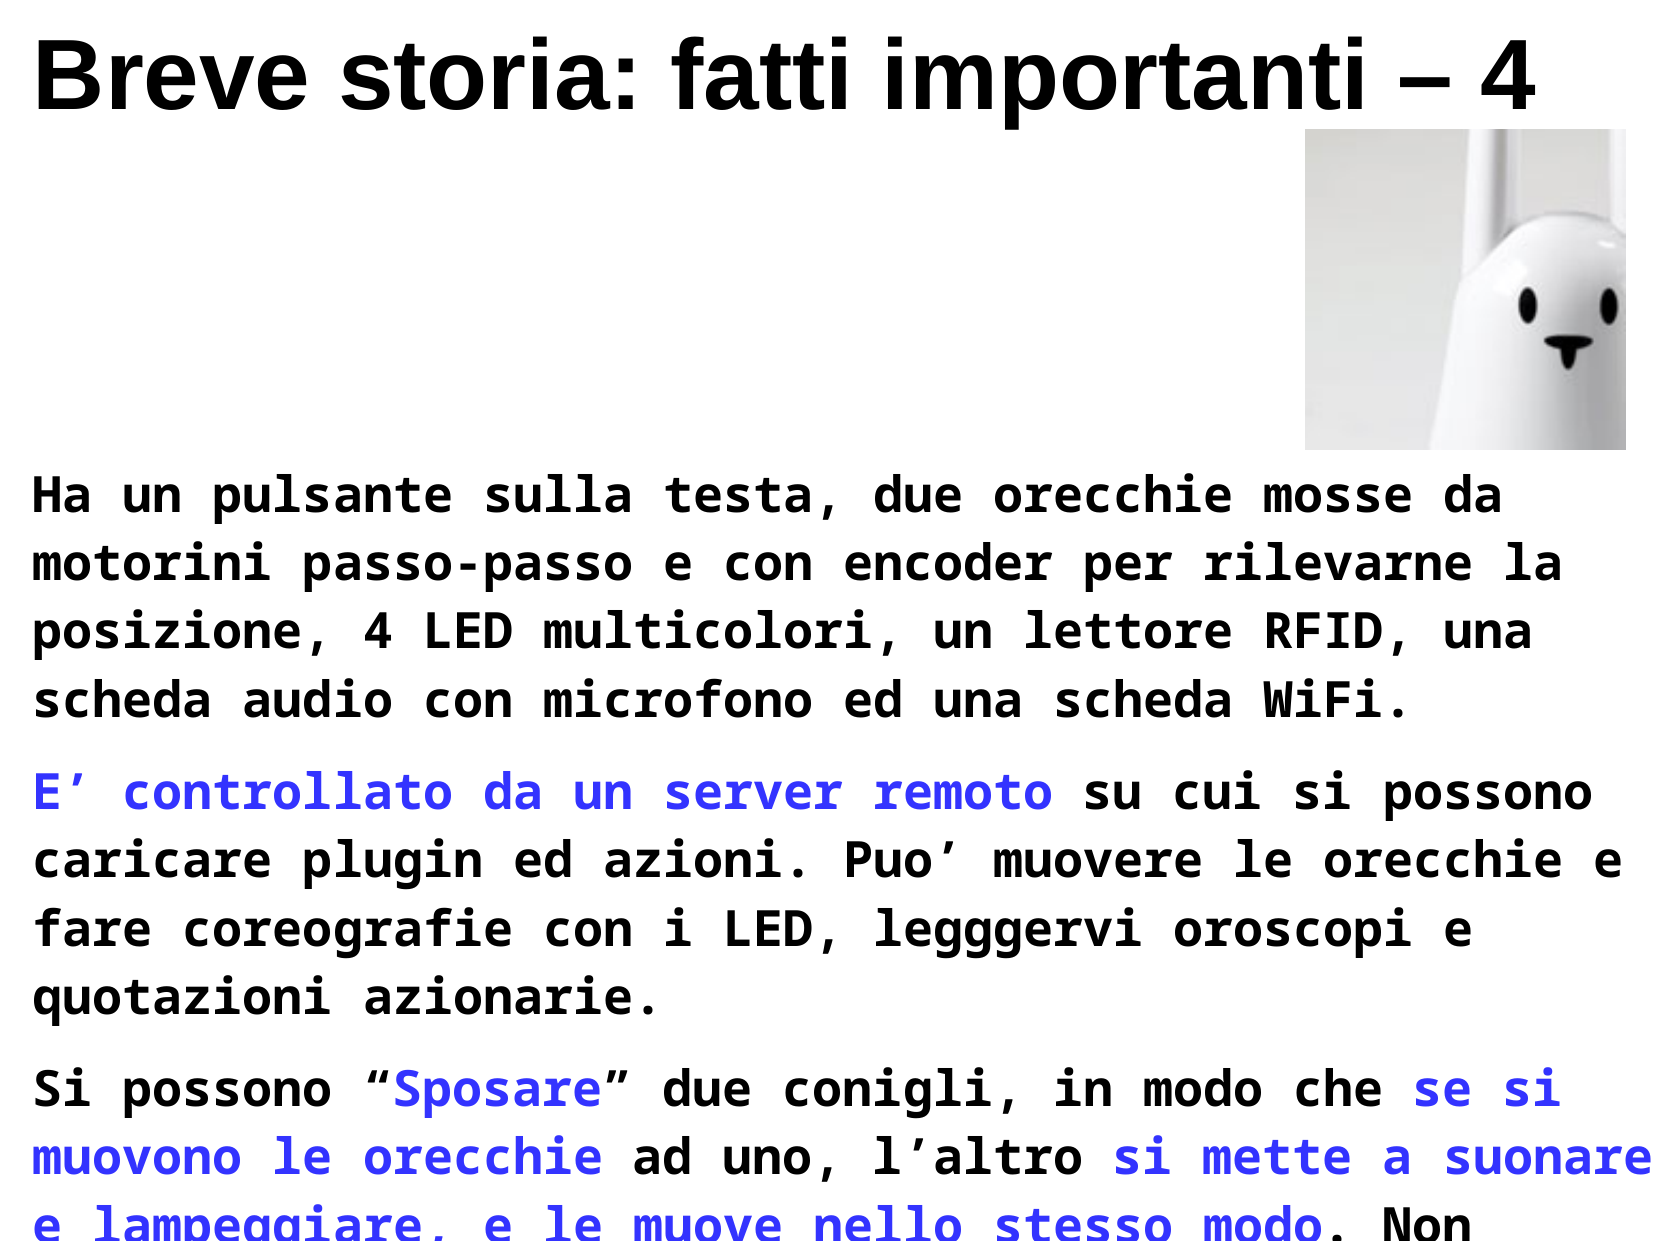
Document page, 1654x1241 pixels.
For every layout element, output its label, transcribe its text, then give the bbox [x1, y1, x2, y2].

picture [18, 11, 1654, 451]
text_box Ha un pulsante sulla testa, due orecchie mosse da motorini passo-passo e con encoder per rilevarne la posizione, 4 LED multicolori, un lettore RFID, una scheda audio con microfono ed una scheda WiFi. E’ controllato da un server remoto su cui si possono caricare plugin ed azioni. Puo’ muovere le orecchie e fare coreografie con i LED, legggervi oroscopi e quotazioni azionarie. Si possono “Sposare” due conigli, in modo che se si muovono le orecchie ad uno, l’altro si mette a suonare e lampeggiare, e le muove nello stesso modo. Non banale spiegarlo ad un cliente in ufficio! [18, 336, 1654, 1214]
